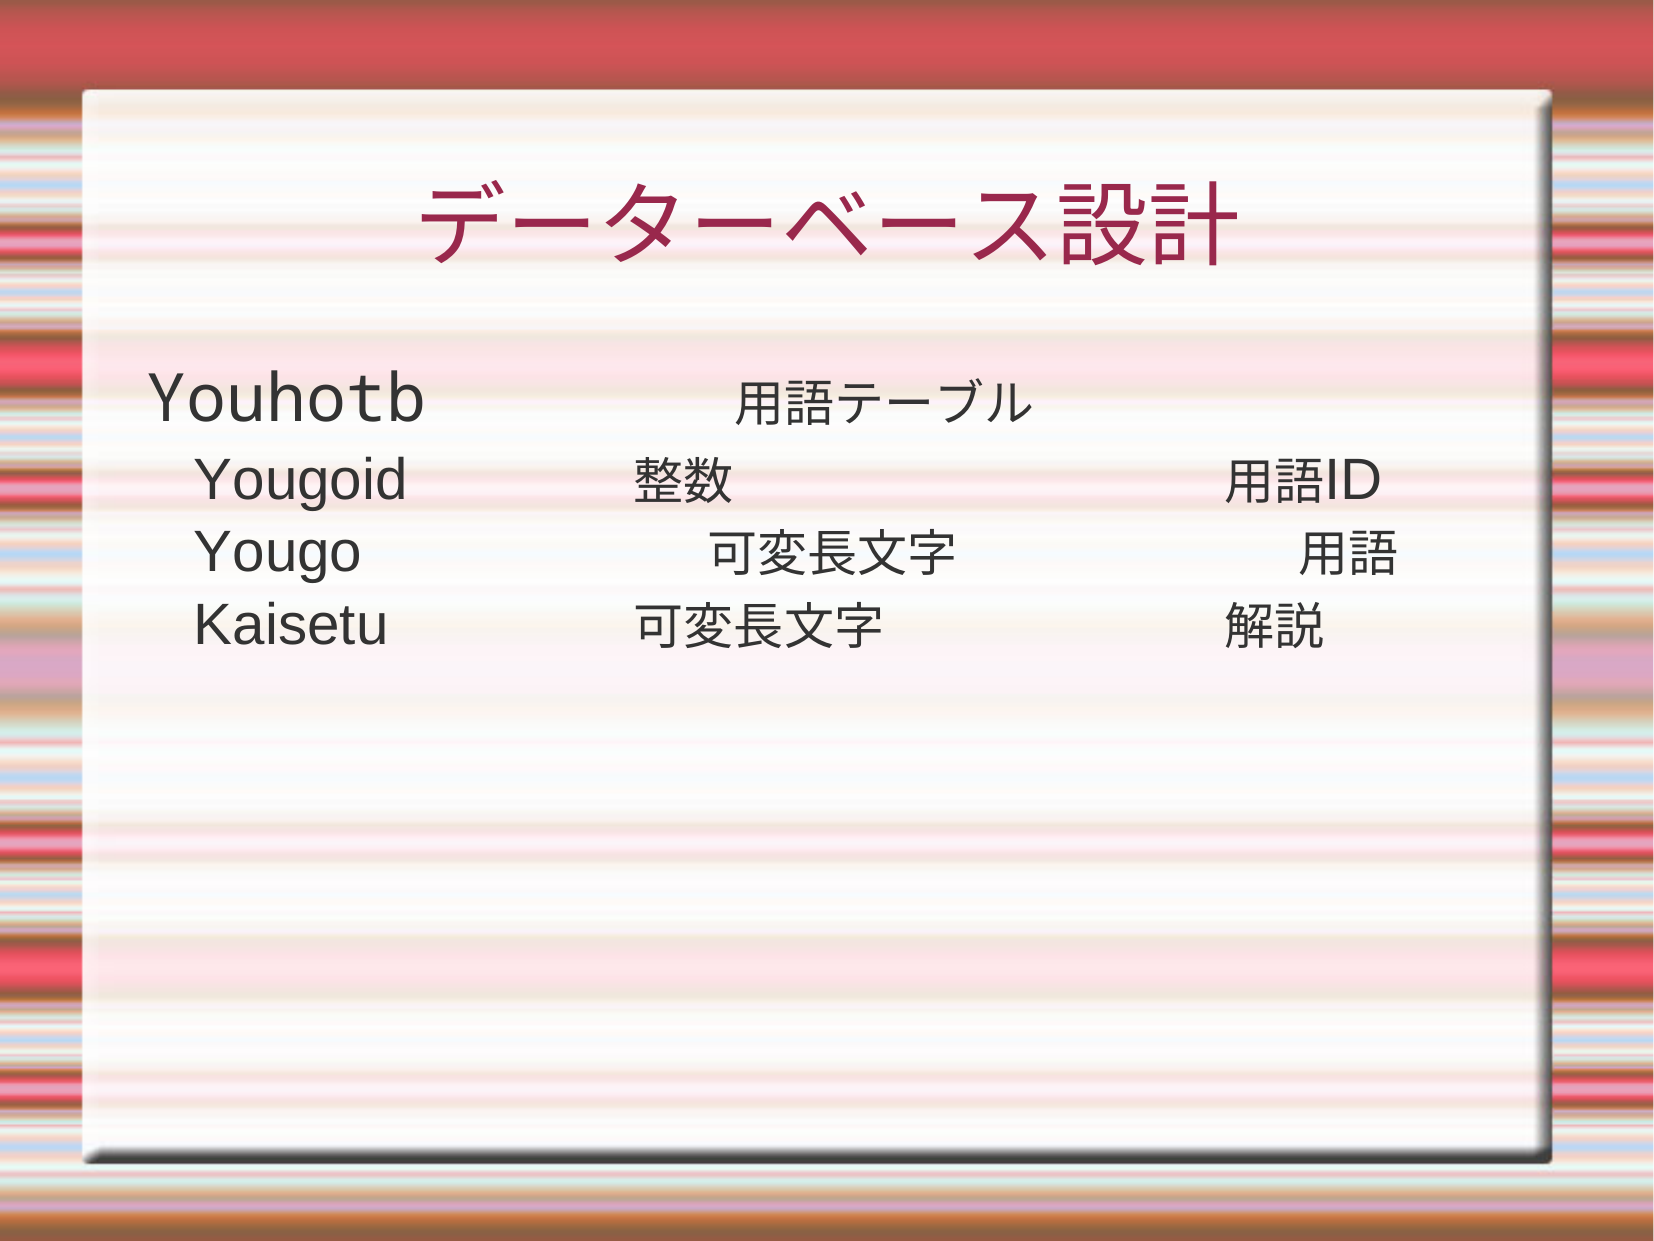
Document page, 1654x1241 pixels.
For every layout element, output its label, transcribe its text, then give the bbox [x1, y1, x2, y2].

list Youhotb 用語テーブル Yougoid 整数 用語ID Yougo 可変長文字 用語 Kaisetu 可変長文字 解説 [134, 350, 1516, 1133]
title データーベース設計 [121, 114, 1534, 322]
picture [0, 0, 1654, 1241]
